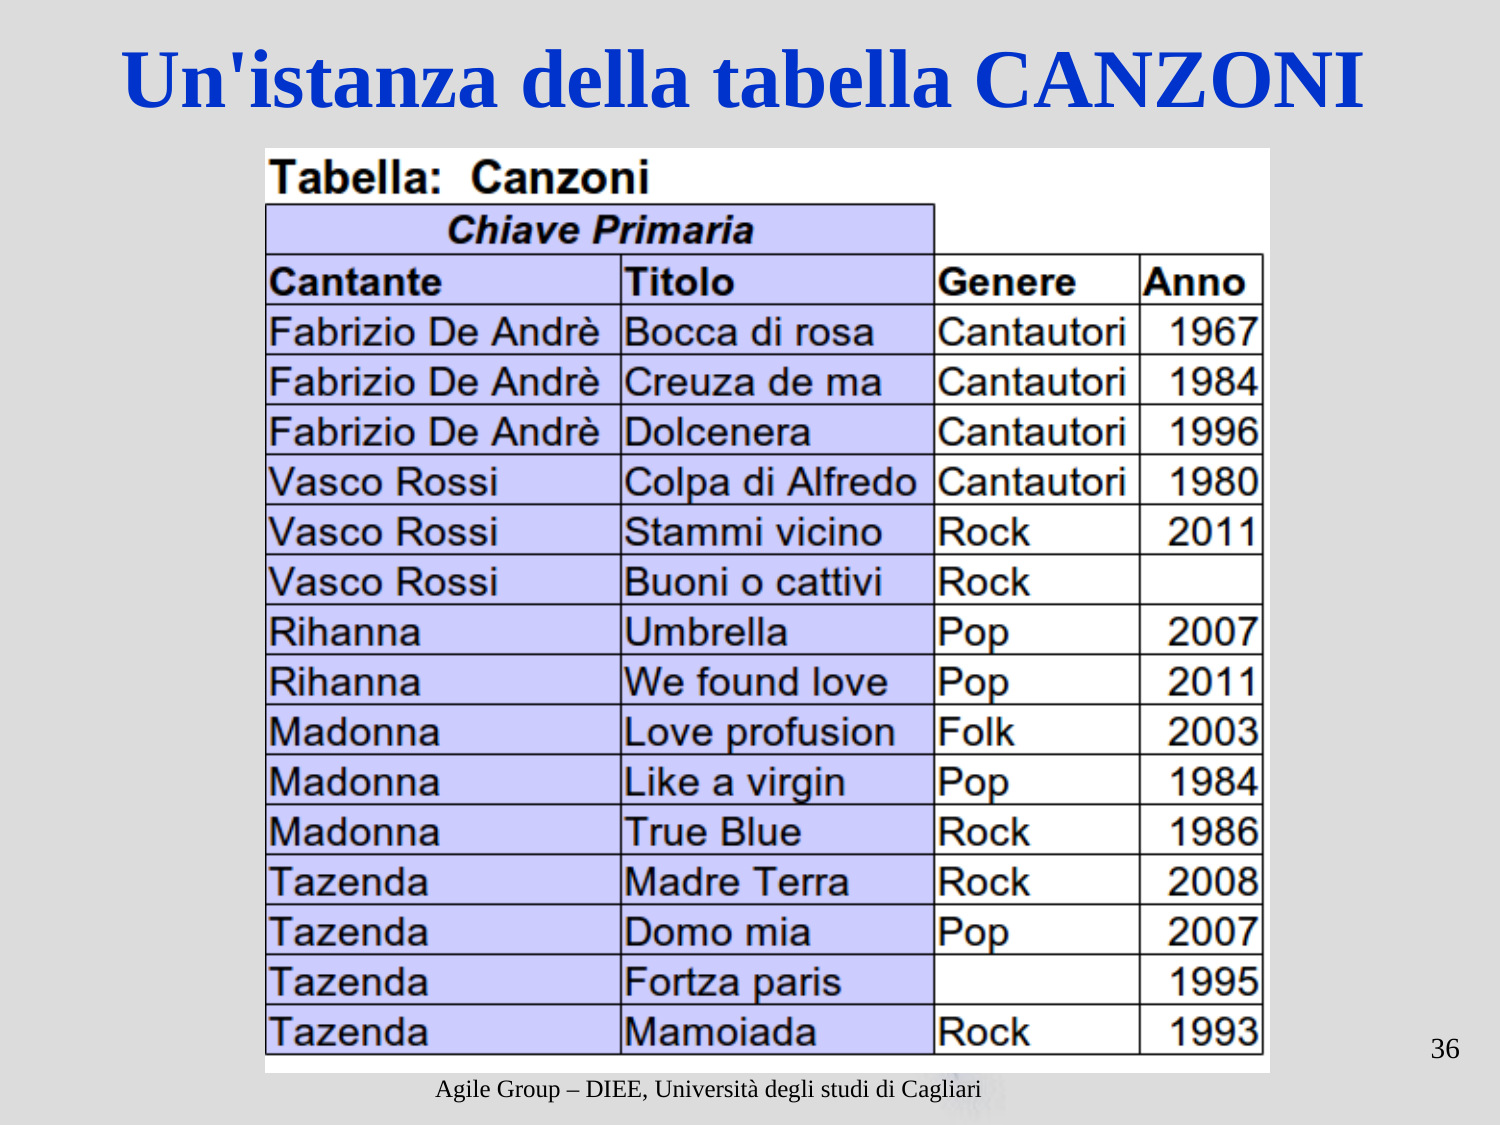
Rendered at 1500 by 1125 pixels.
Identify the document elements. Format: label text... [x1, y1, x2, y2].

title Un'istanza della tabella CANZONI [64, 8, 1423, 150]
picture [0, 0, 1500, 1125]
